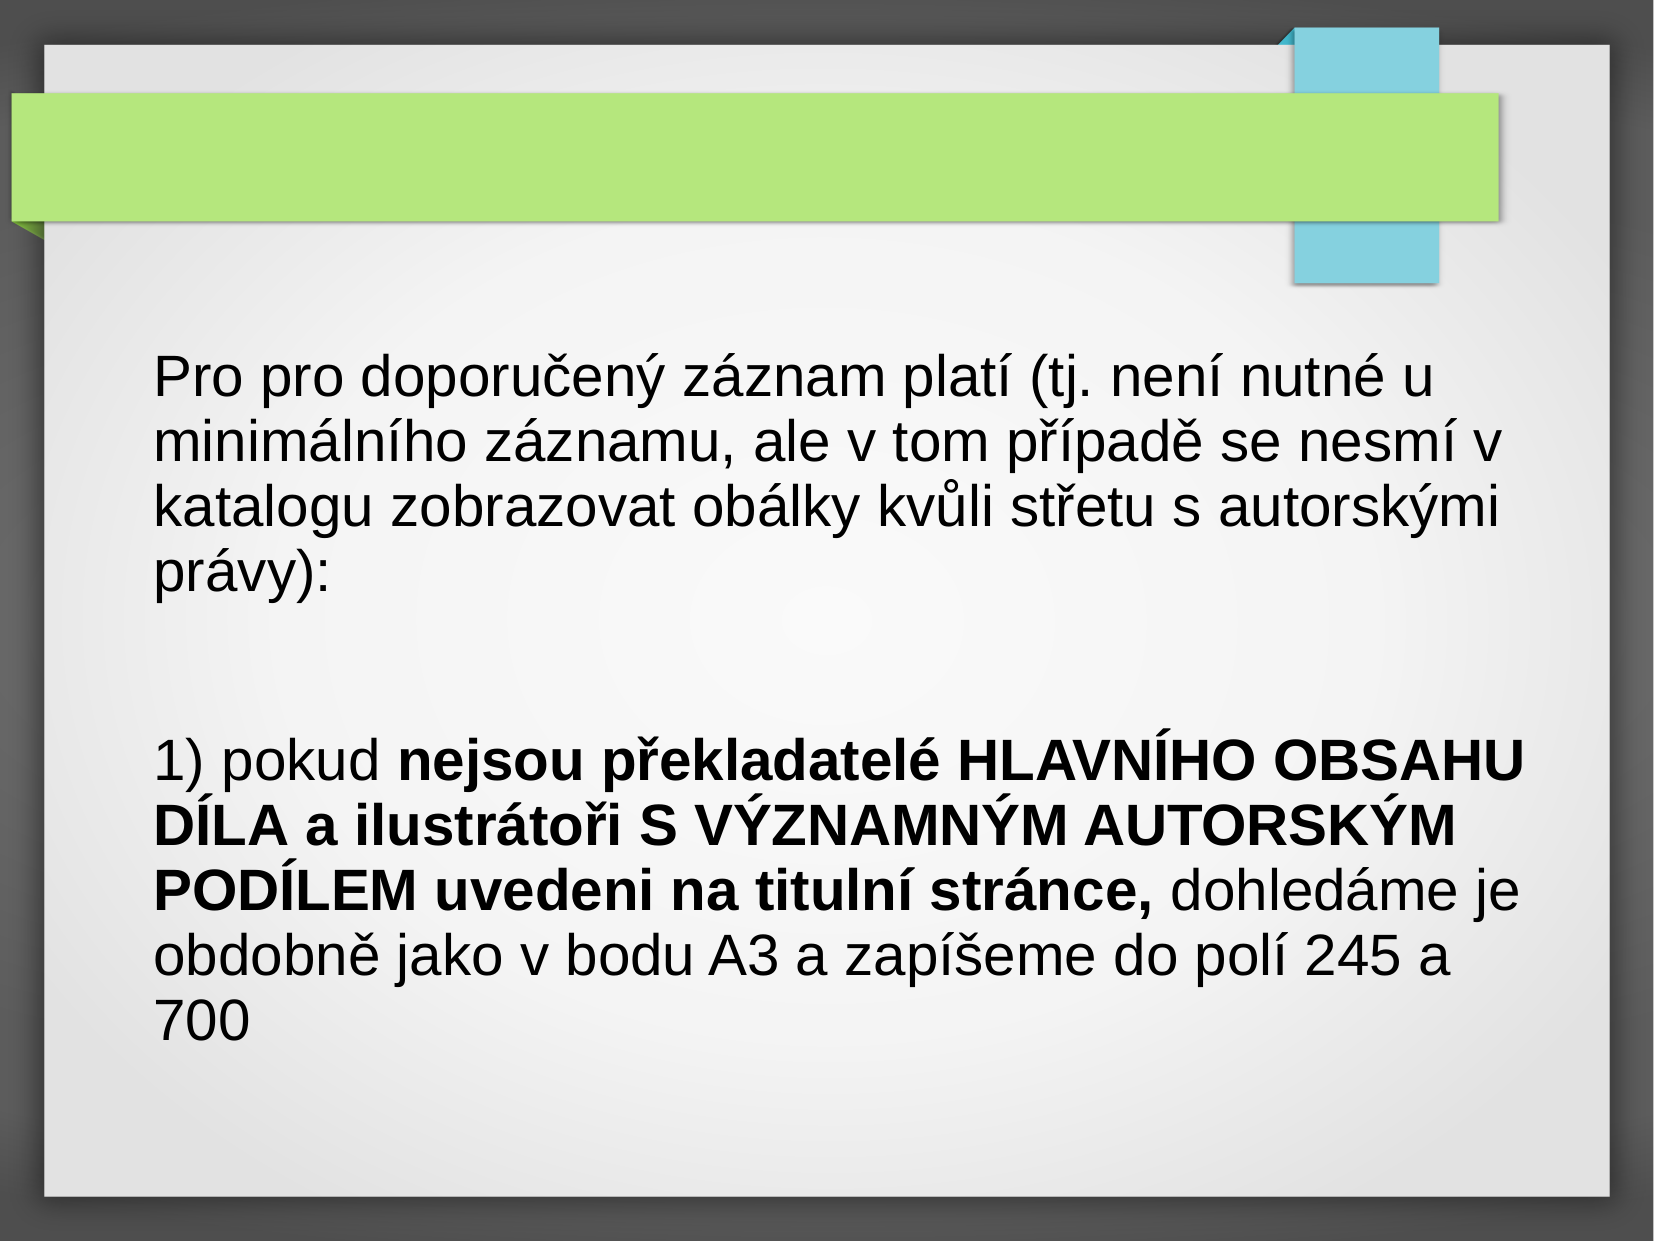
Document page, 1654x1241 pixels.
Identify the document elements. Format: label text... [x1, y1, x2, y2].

list Pro pro doporučený záznam platí (tj. není nutné u minimálního záznamu, ale v tom případě se nesmí v katalogu zobrazovat obálky kvůli střetu s autorskými právy): 1) pokud nejsou překladatelé HLAVNÍHO OBSAHU DÍLA a ilustrátoři S VÝZNAMNÝM AUTORSKÝM PODÍLEM uvedeni na titulní stránce, dohledáme je obdobně jako v bodu A3 a zapíšeme do polí 245 a 700 [82, 343, 1538, 1063]
picture [0, 0, 1654, 1241]
